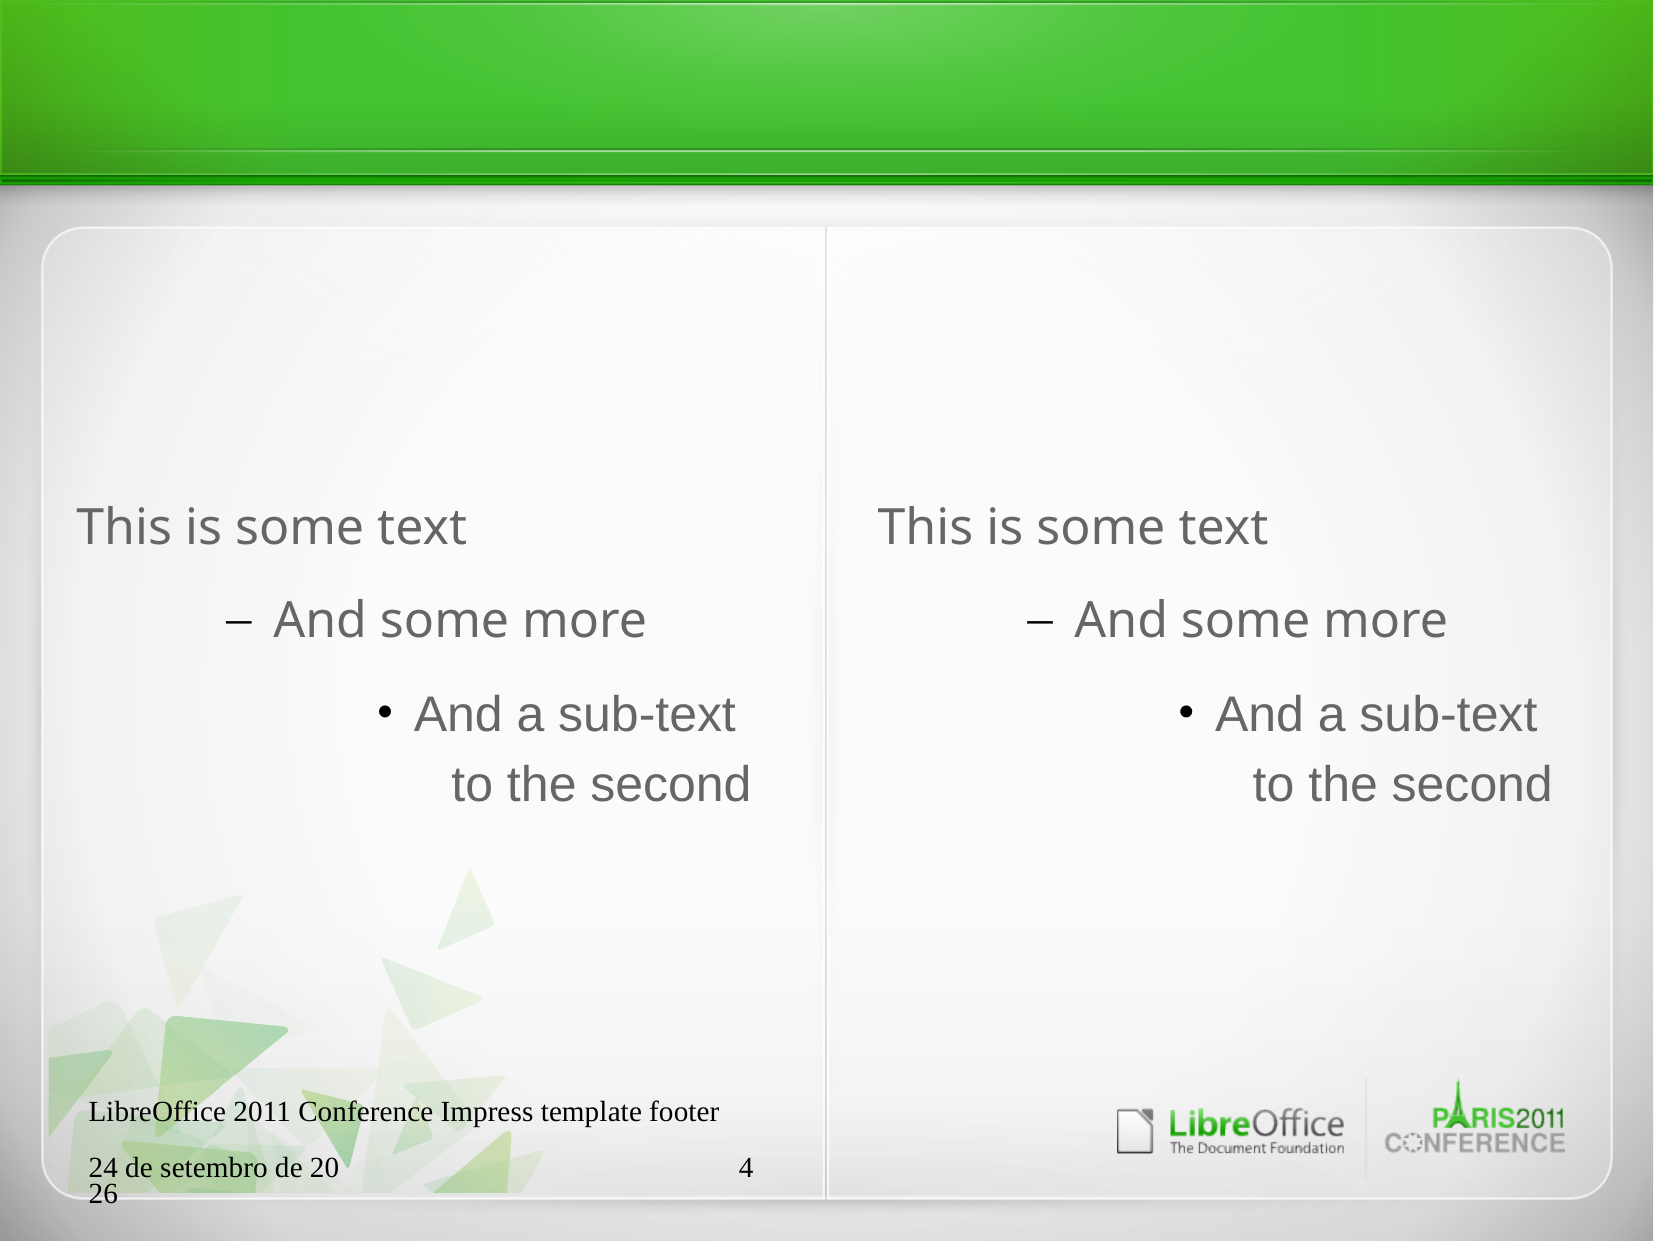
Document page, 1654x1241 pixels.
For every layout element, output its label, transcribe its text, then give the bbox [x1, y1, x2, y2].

picture [0, 0, 1654, 1241]
list This is some text And some more And a sub-text to the second [847, 236, 1611, 1055]
list This is some text And some more And a sub-text to the second [47, 236, 810, 1055]
